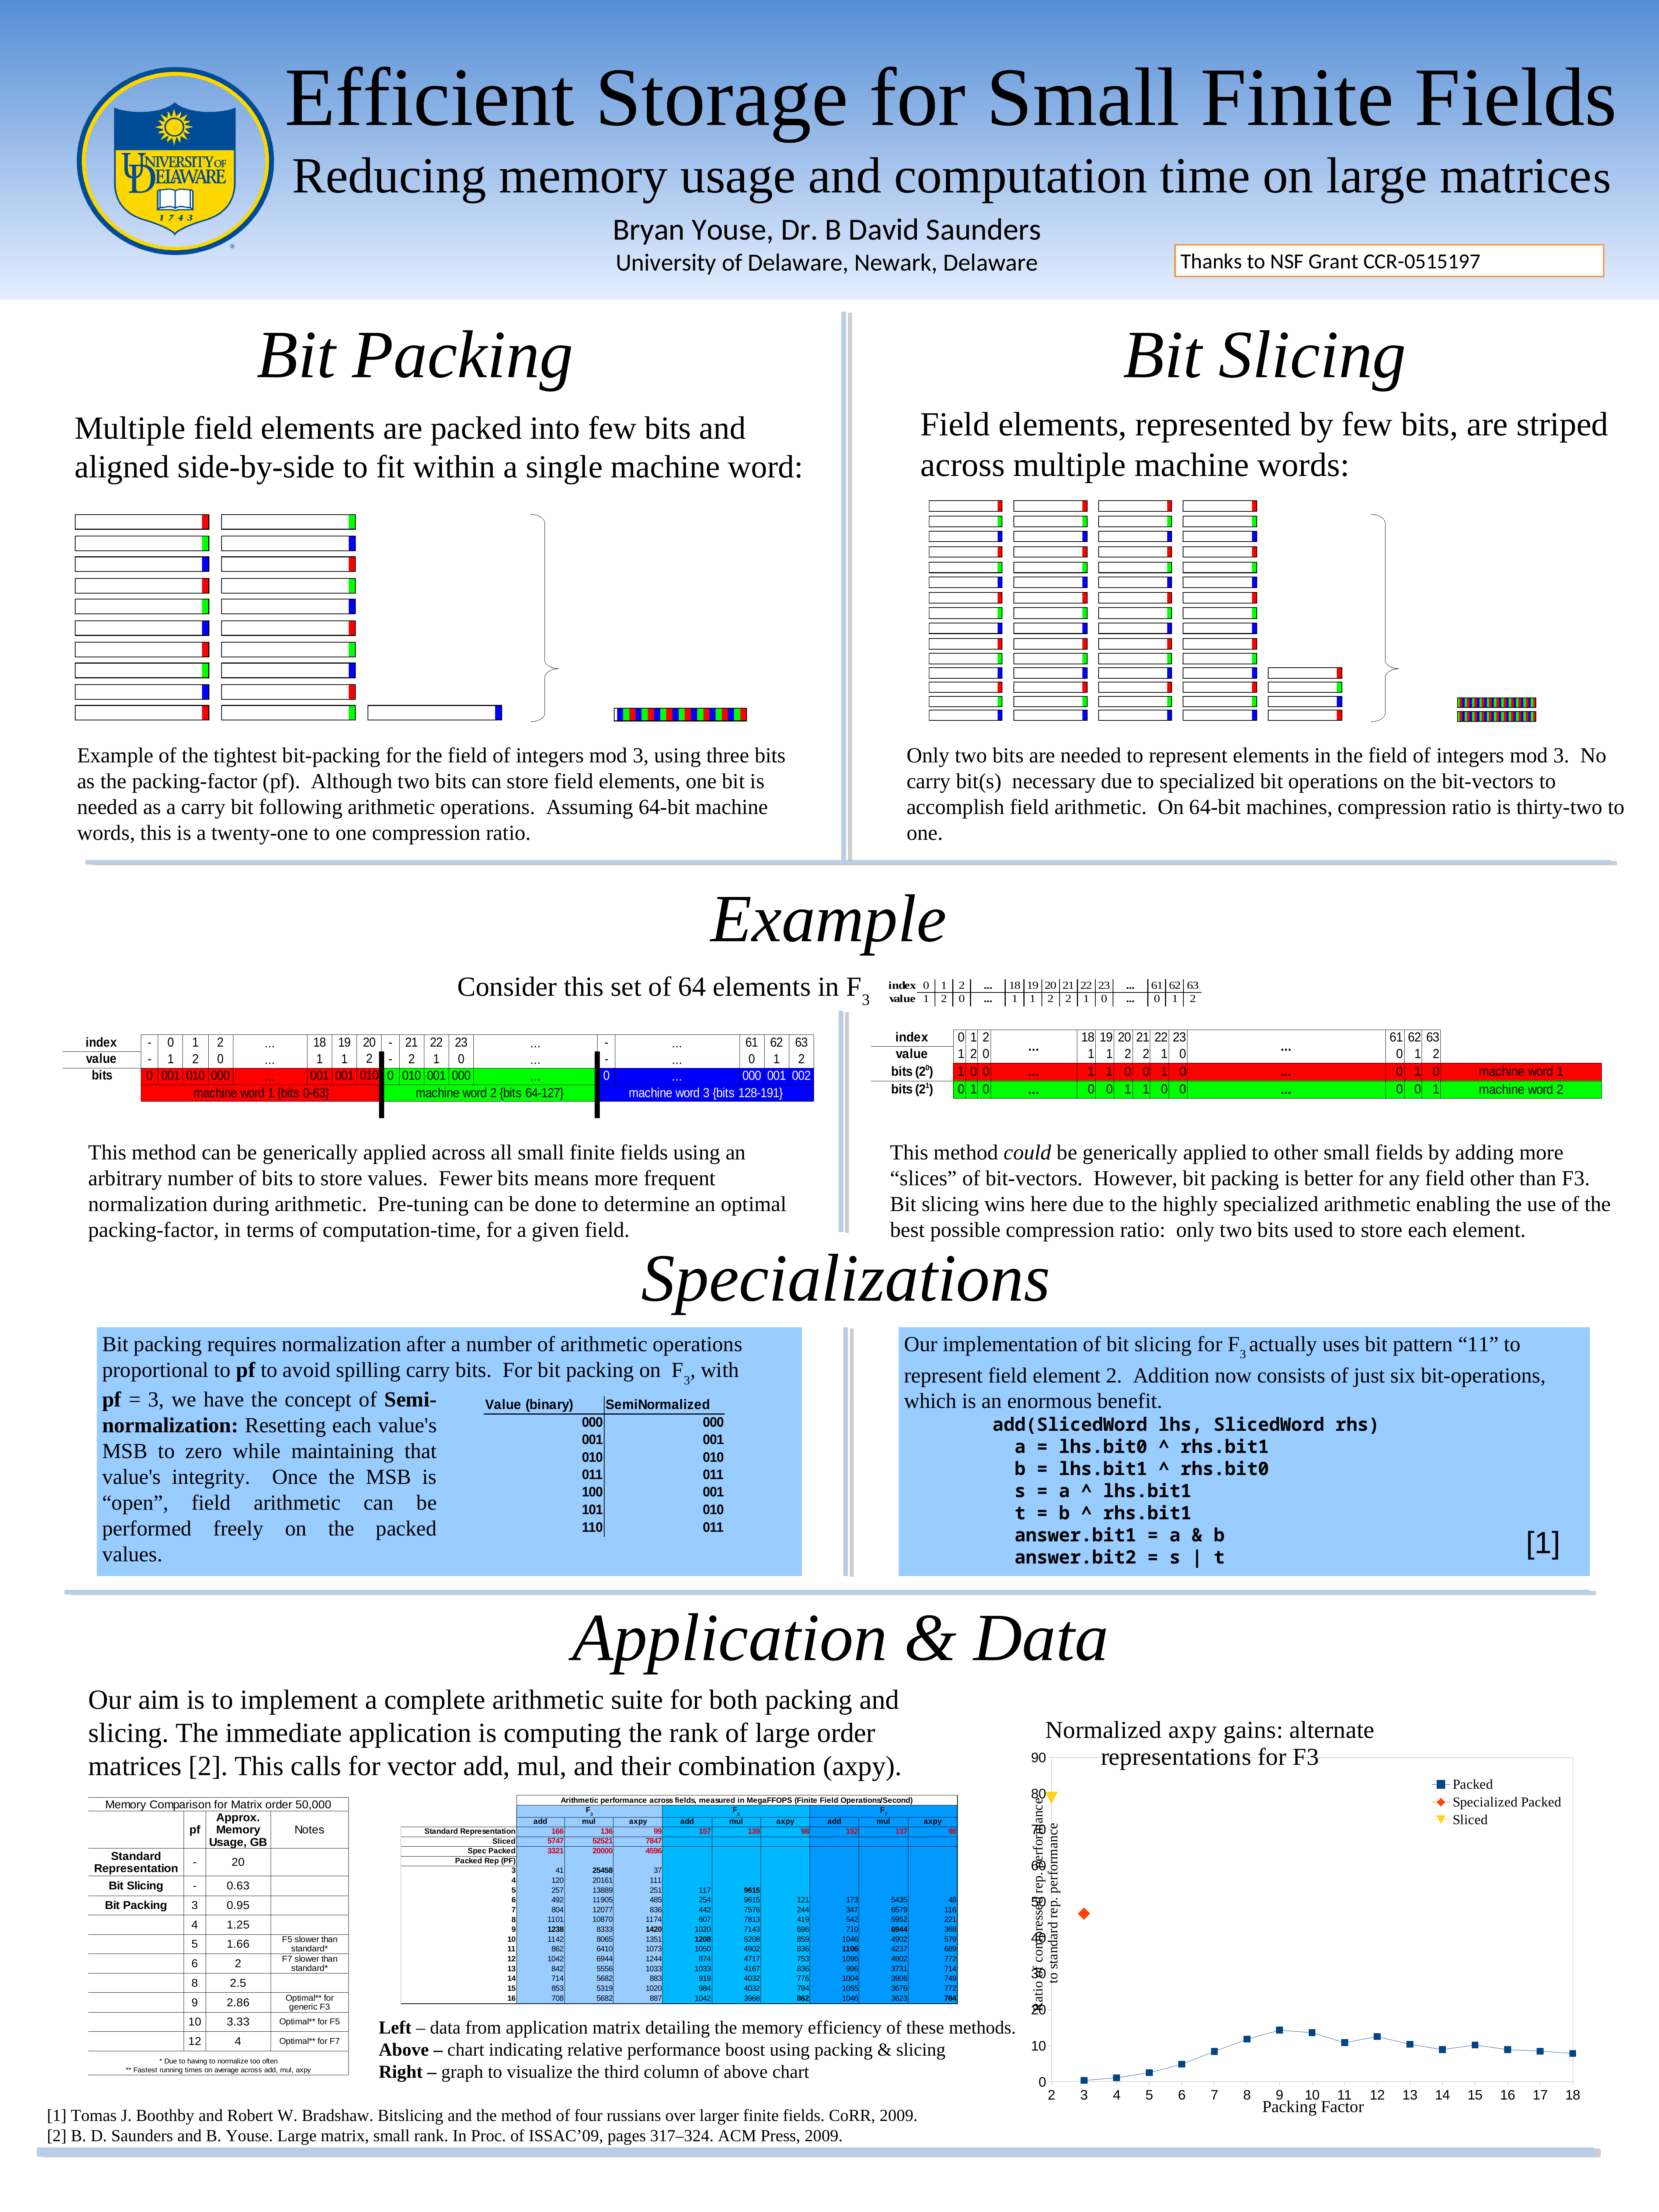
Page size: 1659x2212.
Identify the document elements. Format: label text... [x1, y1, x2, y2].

text_box Specializations [636, 1230, 1120, 1317]
text_box [64, 1590, 567, 1595]
text_box Efficient Storage for Small Finite Fields Reducing memory usage and computation time on large matrices [244, 39, 1659, 267]
text_box Consider this set of 64 elements in F3 [442, 965, 885, 1011]
text_box This method could be generically applied to other small fields by adding more “slices” of bit-vectors. However, bit packing is better for any field other than F3. Bit slicing wins here due to the highly specialized arithmetic enabling the use of the best possible compression ratio: only two bits used to store each element. [885, 1135, 1618, 1244]
text_box Our implementation of bit slicing for F3 actually uses bit pattern “11” to represent field element 2. Addition now consists of just six bit-operations, which is an enormous benefit. add(SlicedWord lhs, SlicedWord rhs) a = lhs.bit0 ^ rhs.bit1 b = lhs.bit1 ^ rhs.bit0 s = a ^ lhs.bit1 t = b ^ rhs.bit1 answer.bit1 = a & b answer.bit2 = s | t [898, 1327, 1590, 1576]
text_box [0, 0, 1659, 300]
chart [929, 500, 1344, 722]
chart [401, 1795, 958, 2005]
text_box Example of the tightest bit-packing for the field of integers mod 3, using three bits as the packing-factor (pf). Although two bits can store field elements, one bit is needed as a carry bit following arithmetic operations. Assuming 64-bit machine words, this is a twenty-one to one compression ratio. [72, 738, 805, 847]
text_box This method can be generically applied across all small finite fields using an arbitrary number of bits to store values. Fewer bits means more frequent normalization during arithmetic. Pre-tuning can be done to determine an optimal packing-factor, in terms of computation-time, for a given field. [83, 1135, 816, 1244]
text_box Example [705, 871, 1009, 958]
text_box Only two bits are needed to represent elements in the field of integers mod 3. No carry bit(s) necessary due to specialized bit operations on the bit-vectors to accomplish field arithmetic. On 64-bit machines, compression ratio is thirty-two to one. [901, 738, 1634, 847]
text_box Bit Slicing [1118, 307, 1561, 394]
picture [74, 64, 277, 258]
chart [88, 1797, 349, 2076]
text_box [1] [1521, 1520, 1618, 1562]
chart [74, 514, 504, 722]
text_box [36, 2147, 41, 2157]
text_box Bit Packing [251, 307, 694, 394]
text_box [843, 1327, 848, 1576]
text_box Field elements, represented by few bits, are striped across multiple machine words: [915, 399, 1634, 486]
text_box [86, 312, 1611, 865]
chart [871, 1030, 1604, 1150]
text_box [838, 1011, 844, 1230]
chart [1009, 1700, 1609, 2121]
text_box [940, 2147, 1595, 2157]
text_box Left – data from application matrix detailing the memory efficiency of these methods. Above – chart indicating relative performance boost using packing & slicing Right – graph to visualize the third column of above chart [373, 2012, 1023, 2084]
text_box Our aim is to implement a complete arithmetic suite for both packing and slicing. The immediate application is computing the rank of large order matrices [2]. This calls for vector add, mul, and their combination (axpy). [83, 1678, 954, 1784]
text_box pf = 3, we have the concept of Semi-normalization: Resetting each value's MSB to zero while maintaining that value's integrity. Once the MSB is “open”, field arithmetic can be performed freely on the packed values. [97, 1382, 443, 1569]
chart [871, 979, 1203, 1007]
text_box Application & Data [567, 1590, 1231, 1677]
text_box [1231, 1590, 1590, 1595]
text_box Thanks to NSF Grant CCR-0515197 [1175, 245, 1604, 277]
text_box Multiple field elements are packed into few bits and aligned side-by-side to fit within a single machine word: [69, 404, 816, 487]
chart [62, 1034, 816, 1135]
chart [484, 1396, 726, 1538]
text_box Bryan Youse, Dr. B David Saunders University of Delaware, Newark, Delaware [55, 206, 1599, 279]
chart [614, 708, 748, 722]
text_box Bit packing requires normalization after a number of arithmetic operations proportional to pf to avoid spilling carry bits. For bit packing on F3, with [97, 1327, 802, 1576]
chart [1457, 698, 1537, 722]
text_box [1] Tomas J. Boothby and Robert W. Bradshaw. Bitslicing and the method of four russians over larger finite fields. CoRR, 2009. [2] B. D. Saunders and B. Youse. Large matrix, small rank. In Proc. of ISSAC’09, pages 317–324. ACM Press, 2009. [41, 2101, 940, 2188]
